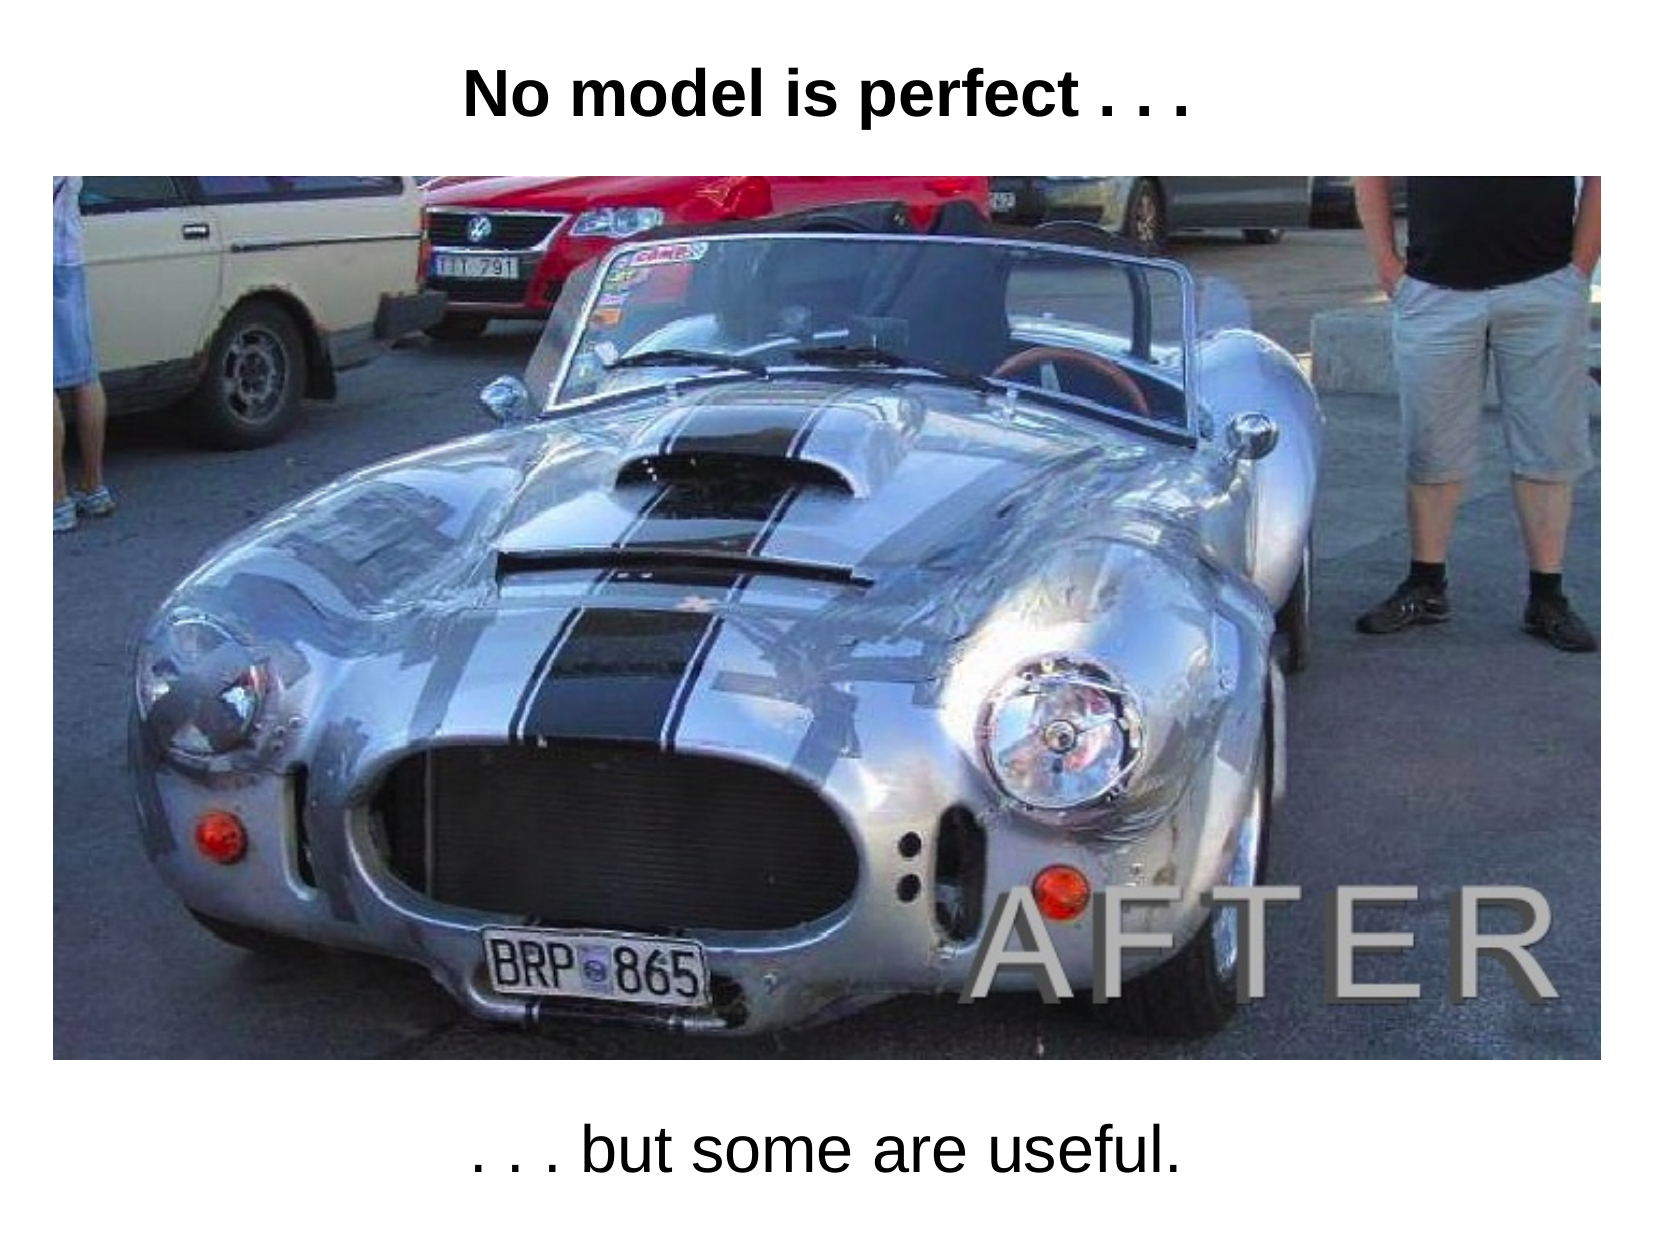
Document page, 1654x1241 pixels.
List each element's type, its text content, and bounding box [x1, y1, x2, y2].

text_box No model is perfect . . . [39, 38, 1615, 131]
picture [53, 176, 1601, 1060]
text_box . . . but some are useful. [39, 1093, 1615, 1186]
